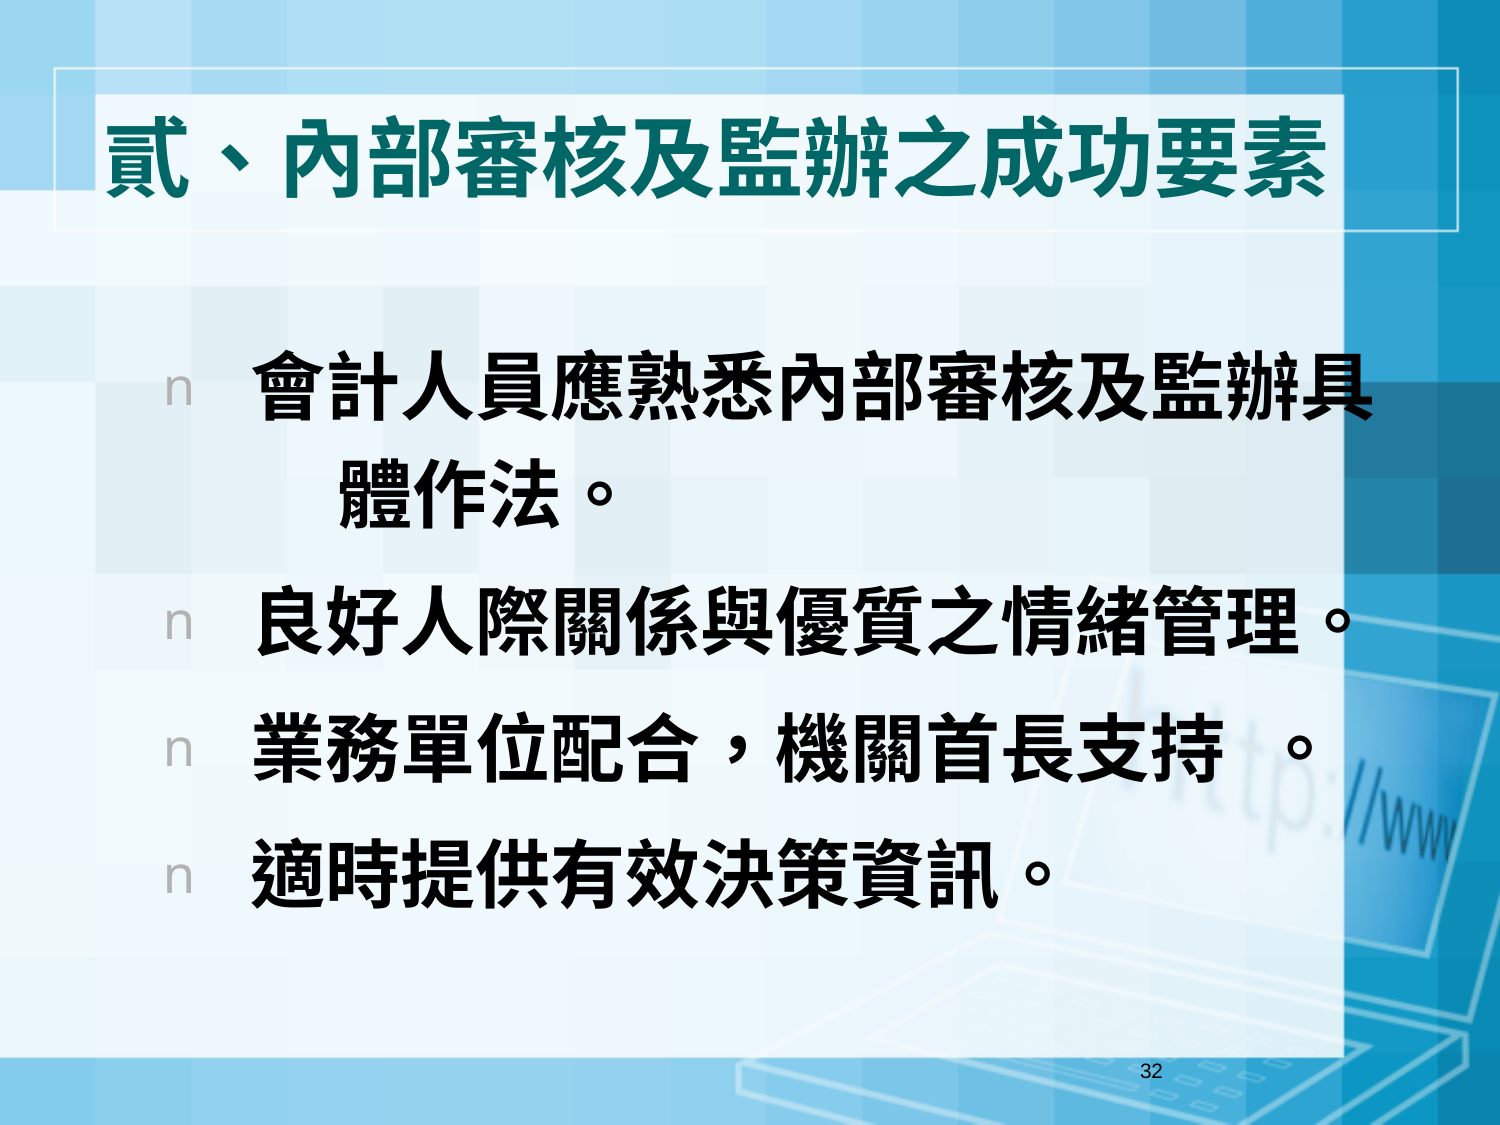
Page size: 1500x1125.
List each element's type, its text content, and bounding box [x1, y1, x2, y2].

text_box 會計人員應熟悉內部審核及監辦具體作法。 良好人際關係與優質之情緒管理。 業務單位配合，機關首長支持 。 適時提供有效決策資訊。 [89, 314, 1400, 976]
text_box [1125, 1050, 1338, 1125]
text_box 貳、內部審核及監辦之成功要素 [89, 78, 1463, 234]
